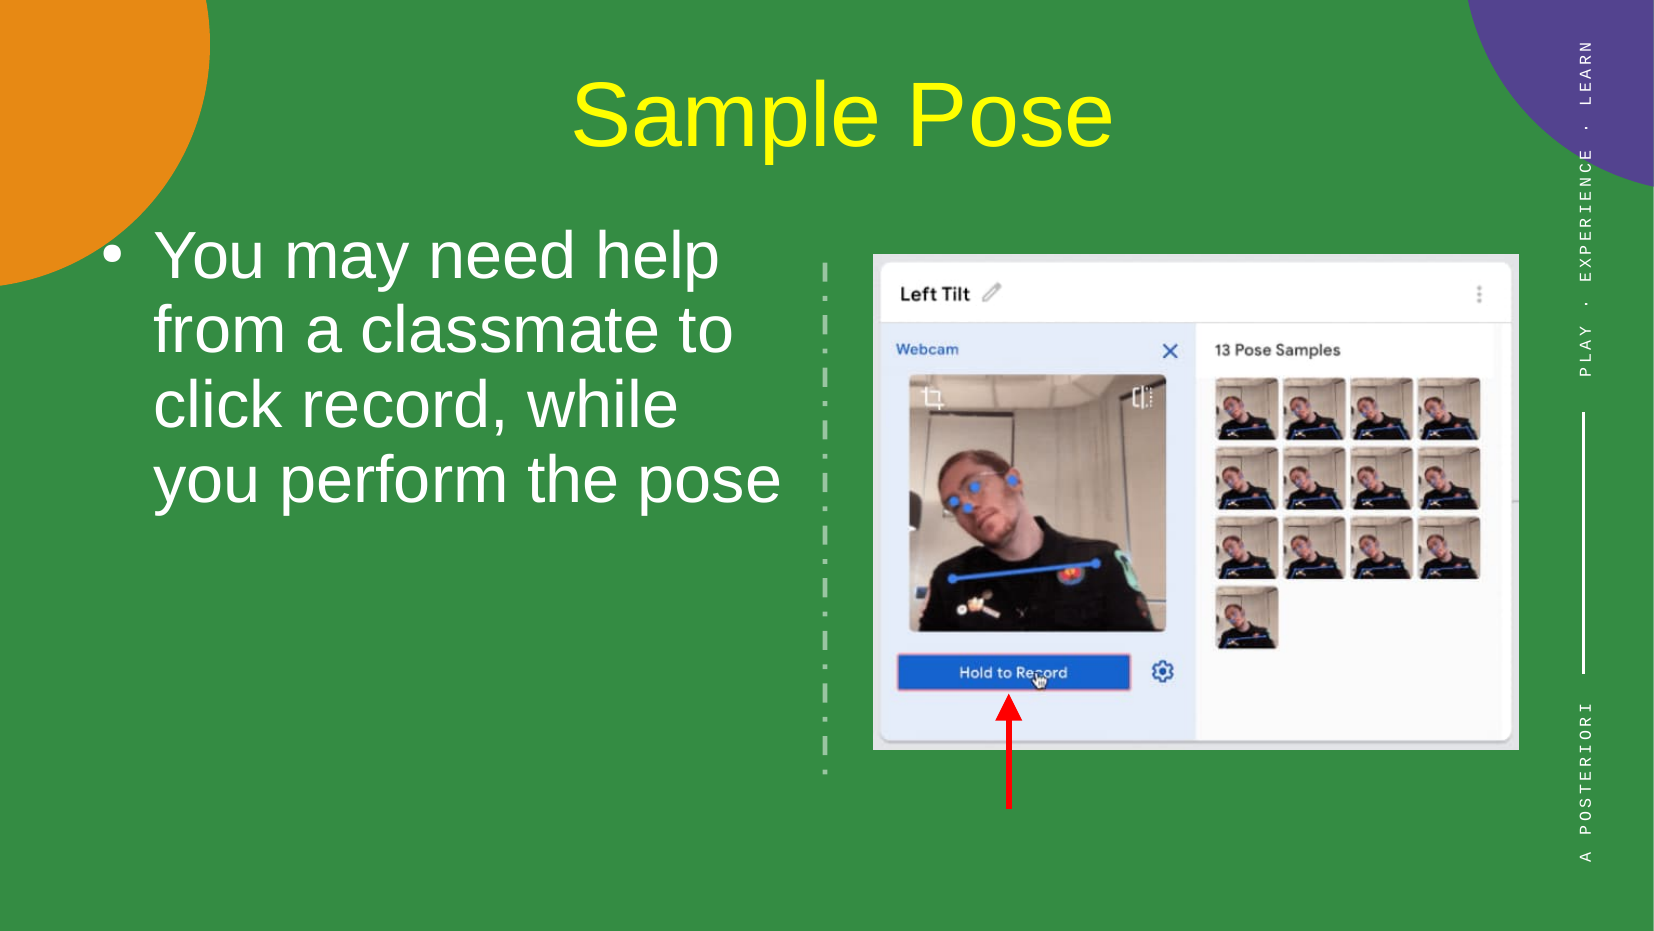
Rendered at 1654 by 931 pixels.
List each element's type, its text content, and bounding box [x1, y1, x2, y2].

title Sample Pose [187, 37, 1501, 193]
list You may need help from a classmate to click record, while you perform the pose [82, 217, 788, 758]
picture [873, 254, 1519, 751]
